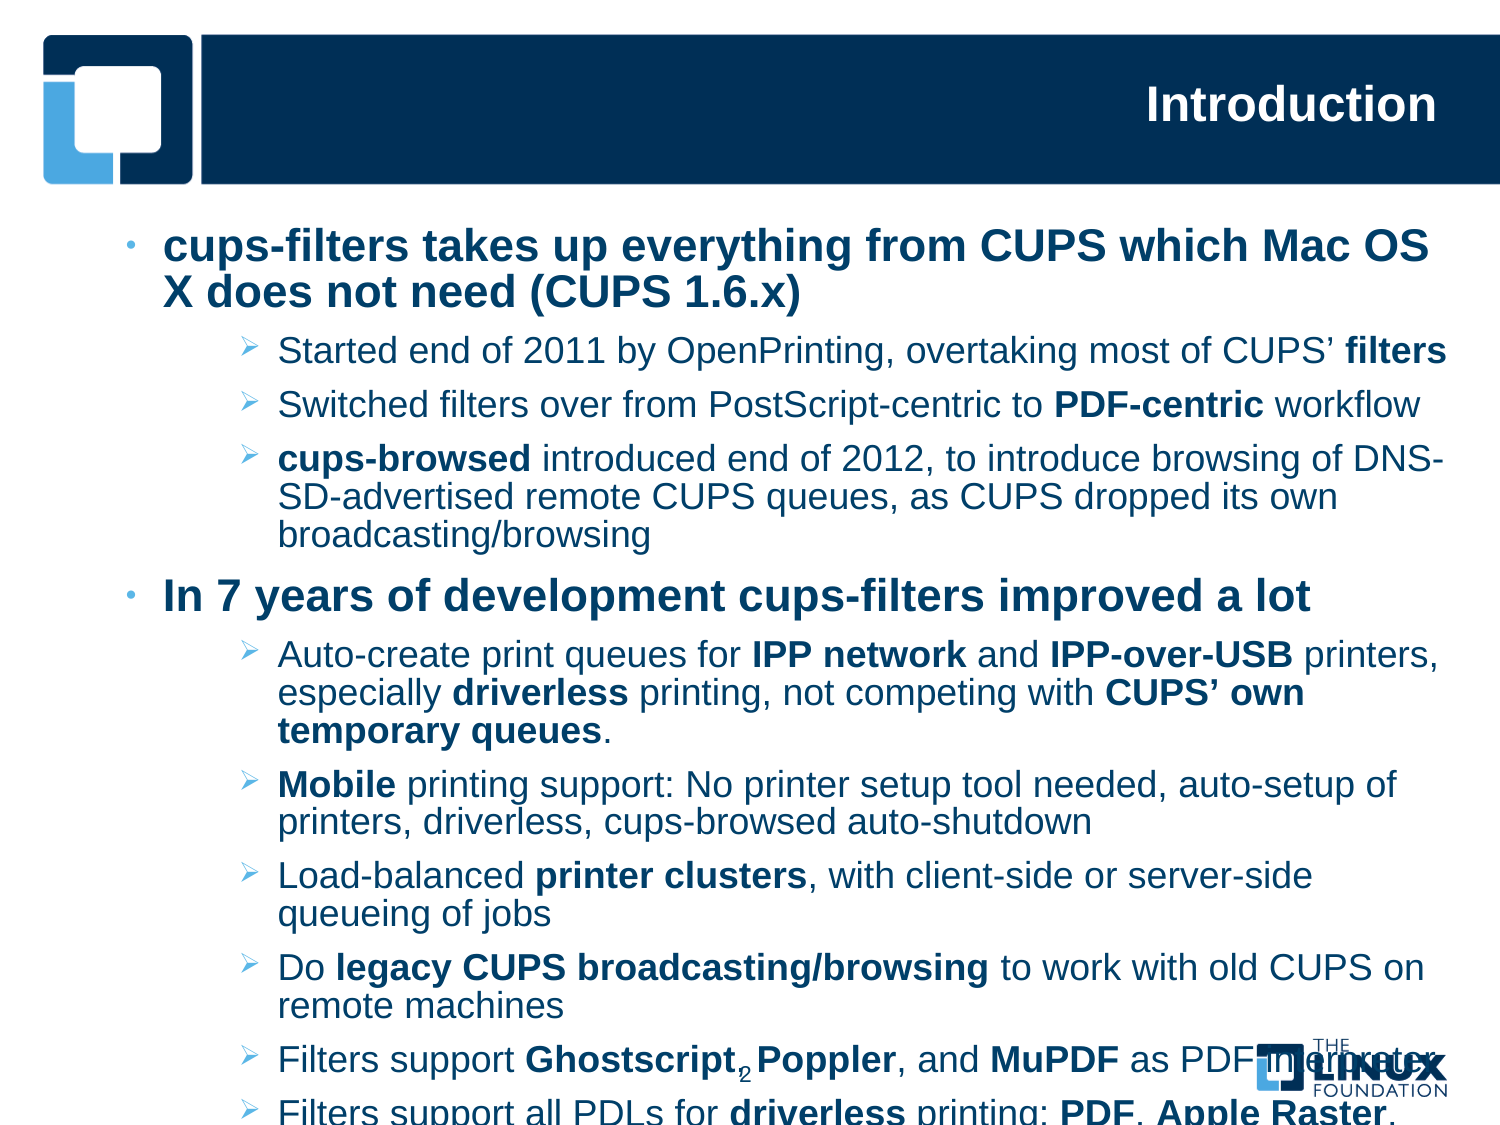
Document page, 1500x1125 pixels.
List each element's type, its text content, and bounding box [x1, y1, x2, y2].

picture [1246, 1109, 1254, 1114]
picture [0, 0, 1500, 1125]
picture [1214, 1109, 1222, 1123]
list cups-filters takes up everything from CUPS which Mac OS X does not need (CUPS 1.6.x) Started end of 2011 by OpenPrinting, overtaking most of CUPS’ filters Switched filters over from PostScript-centric to PDF-centric workflow cups-browsed introduced end of 2012, to introduce browsing of DNS-SD-advertised remote CUPS queues, as CUPS dropped its own broadcasting/browsing In 7 years of development cups-filters improved a lot Auto-create print queues for IPP network and IPP-over-USB printers, especially driverless printing, not competing with CUPS’ own temporary queues. Mobile printing support: No printer setup tool needed, auto-setup of printers, driverless, cups-browsed auto-shutdown Load-balanced printer clusters, with client-side or server-side queueing of jobs Do legacy CUPS broadcasting/browsing to work with old CUPS on remote machines Filters support Ghostscript, Poppler, and MuPDF as PDF interpreter Filters support all PDLs for driverless printing: PDF, Apple Raster, PWG Raster, and PCLm [87, 224, 1450, 1048]
picture [1278, 1116, 1289, 1125]
picture [850, 1109, 858, 1114]
picture [1003, 1108, 1012, 1125]
picture [475, 1108, 486, 1124]
picture [963, 1108, 972, 1125]
picture [690, 1108, 701, 1124]
picture [579, 1103, 591, 1113]
picture [1023, 1108, 1033, 1124]
picture [736, 1109, 744, 1123]
picture [1358, 1109, 1366, 1114]
picture [435, 1108, 445, 1124]
picture [1163, 1119, 1176, 1125]
picture [1166, 1104, 1173, 1115]
picture [805, 1109, 813, 1114]
picture [530, 1116, 540, 1124]
picture [456, 1108, 466, 1124]
picture [1190, 1109, 1198, 1123]
picture [1092, 1104, 1104, 1122]
title Introduction [249, 37, 1438, 175]
picture [1278, 1104, 1290, 1112]
picture [1067, 1104, 1077, 1113]
picture [332, 1108, 343, 1114]
picture [604, 1103, 619, 1123]
picture [922, 1108, 932, 1124]
picture [1303, 1117, 1310, 1123]
